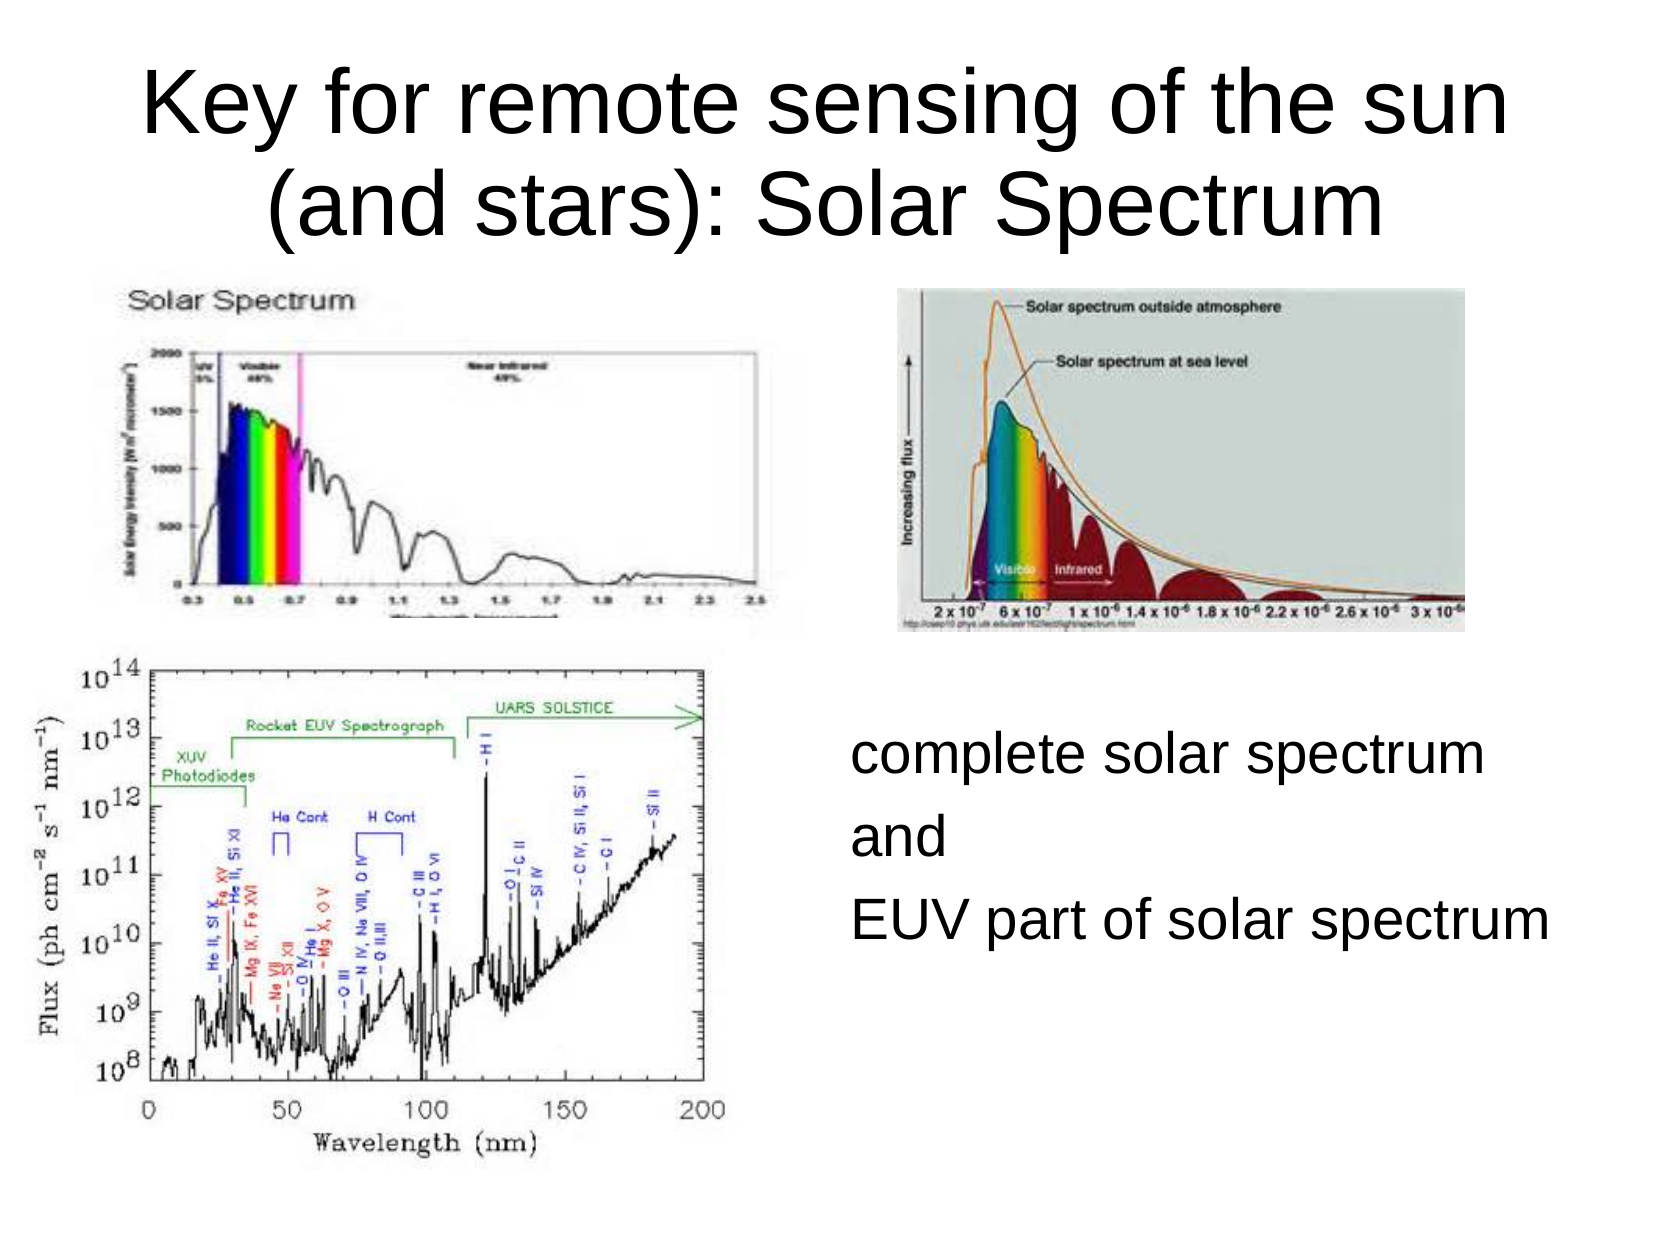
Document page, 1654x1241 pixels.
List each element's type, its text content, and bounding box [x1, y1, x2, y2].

picture [897, 288, 1465, 632]
picture [0, 270, 804, 1182]
list complete solar spectrum and EUV part of solar spectrum [779, 720, 1583, 1111]
title Key for remote sensing of the sun (and stars): Solar Spectrum [82, 49, 1571, 257]
